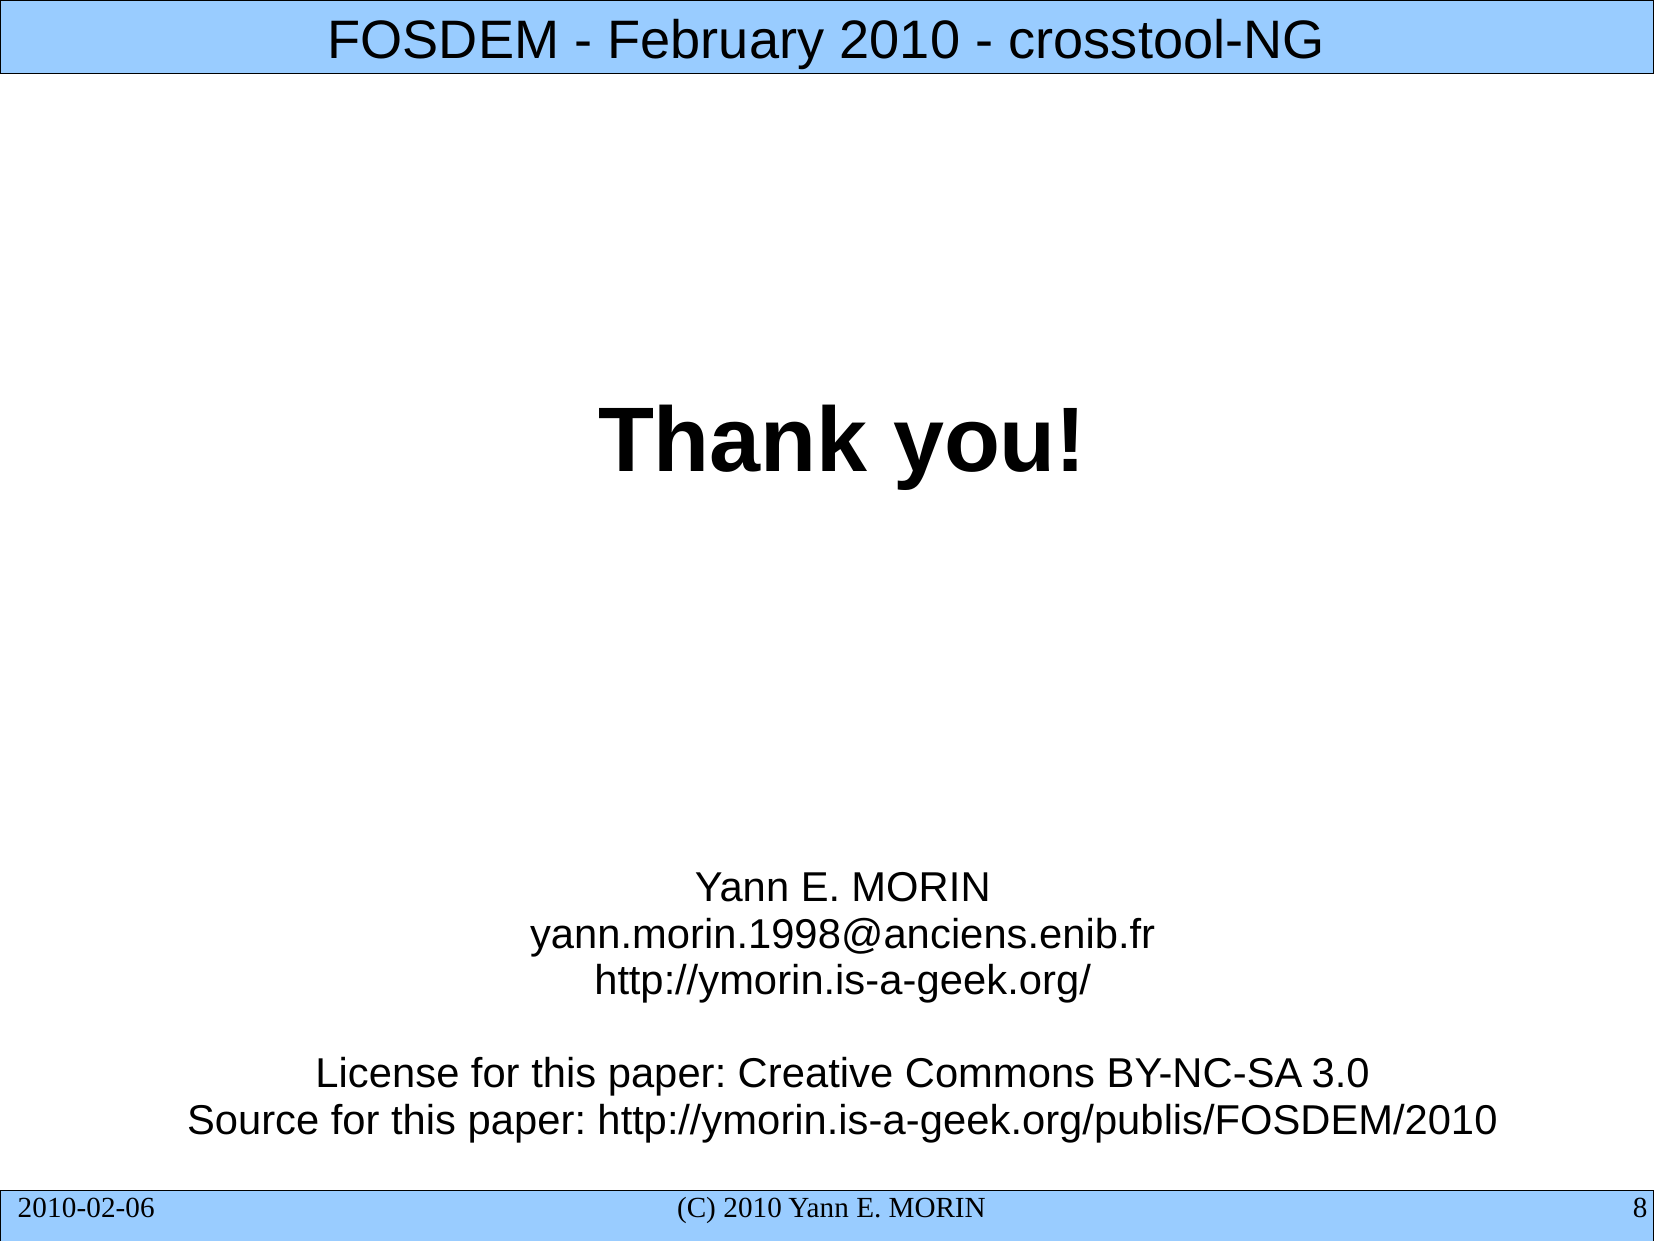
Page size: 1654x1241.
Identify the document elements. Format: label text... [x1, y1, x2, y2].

title FOSDEM - February 2010 - crosstool-NG [82, 0, 1571, 79]
subtitle Thank you! Yann E. MORIN yann.morin.1998@anciens.enib.fr http://ymorin.is-a-geek.org/ License for this paper: Creative Commons BY-NC-SA 3.0 Source for this paper: http://ymorin.is-a-geek.org/publis/FOSDEM/2010 [0, 108, 1651, 1172]
